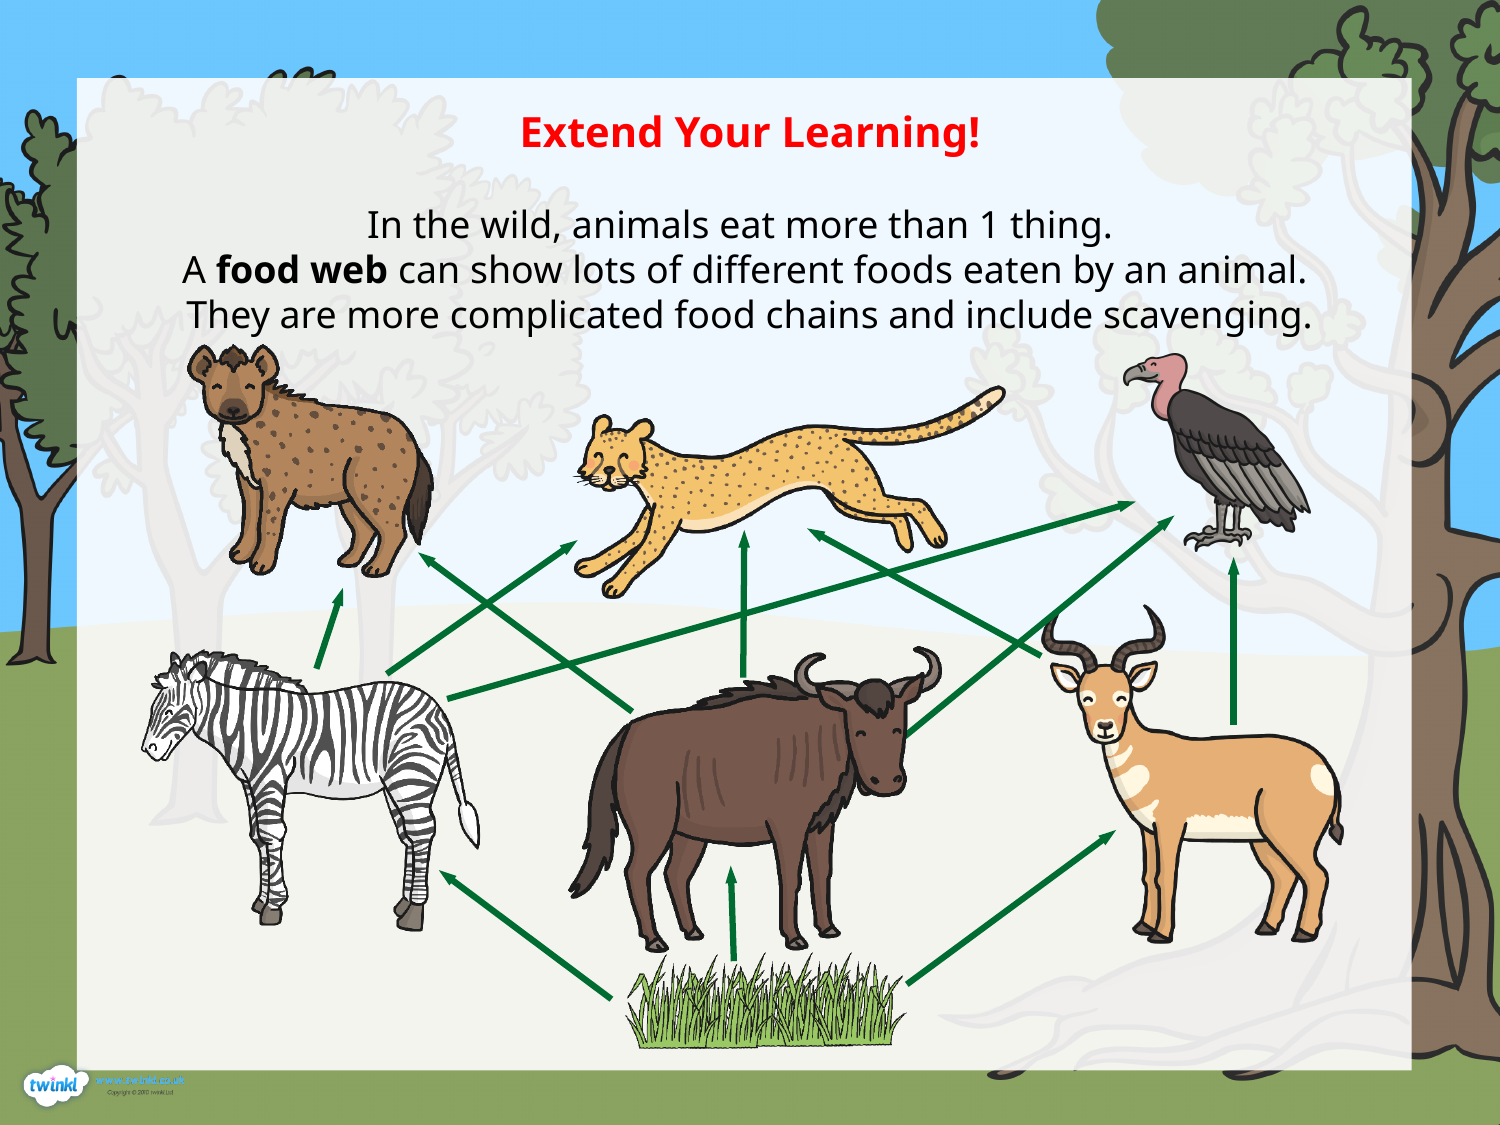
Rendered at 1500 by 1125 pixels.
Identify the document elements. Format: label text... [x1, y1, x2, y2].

picture [811, 577, 928, 599]
picture [1123, 353, 1311, 552]
picture [1041, 604, 1344, 944]
picture [568, 646, 942, 1049]
text_box [77, 78, 1412, 1070]
picture [1041, 604, 1060, 619]
picture [898, 543, 1006, 599]
picture [140, 608, 483, 962]
picture [572, 385, 1006, 599]
picture [17, 1058, 184, 1113]
text_box Extend Your Learning! In the wild, animals eat more than 1 thing. A food web can show lots of different foods eaten by an animal. They are more complicated food chains and include scavenging. [117, 98, 1383, 346]
picture [187, 344, 434, 578]
